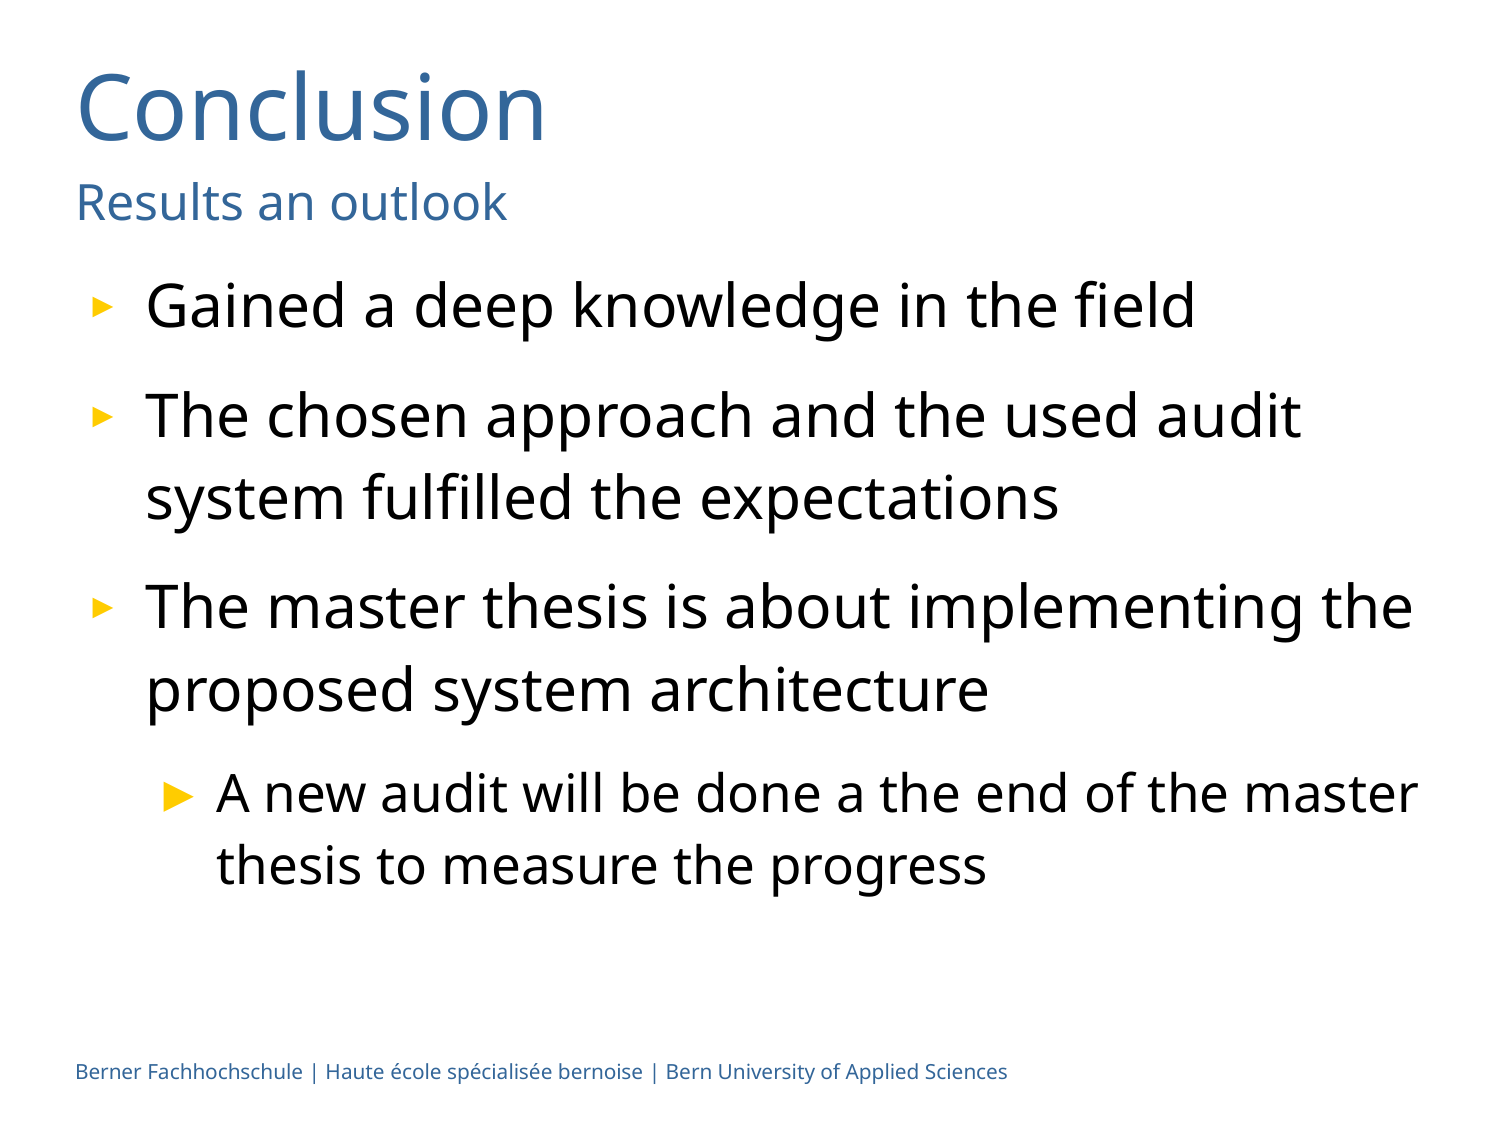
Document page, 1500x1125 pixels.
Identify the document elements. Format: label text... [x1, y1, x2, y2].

title Conclusion Results an outlook [75, 29, 1425, 248]
list Gained a deep knowledge in the field The chosen approach and the used audit system fulfilled the expectations The master thesis is about implementing the proposed system architecture A new audit will be done a the end of the master thesis to measure the progress [75, 263, 1425, 1006]
